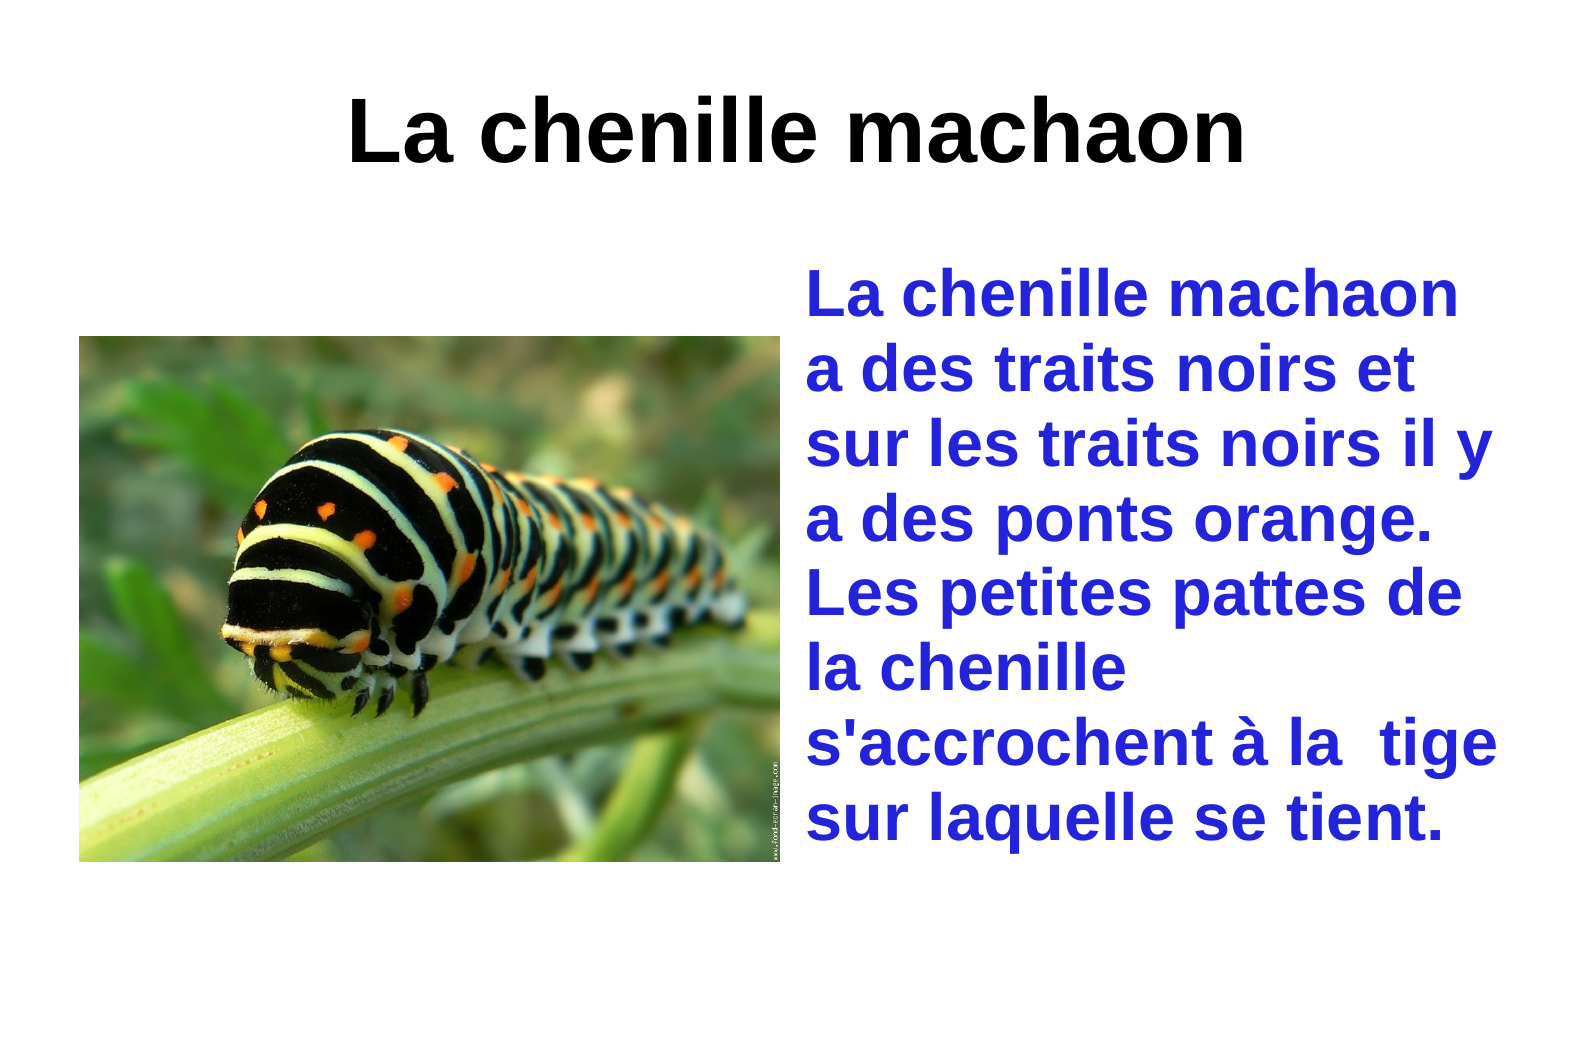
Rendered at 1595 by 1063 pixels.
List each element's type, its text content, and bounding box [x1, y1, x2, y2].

list La chenille machaon a des traits noirs et sur les traits noirs il y a des ponts orange. Les petites pattes de la chenille s'accrochent à la tige sur laquelle se tient. [805, 256, 1506, 958]
picture [79, 336, 780, 863]
title La chenille machaon [79, 42, 1515, 220]
